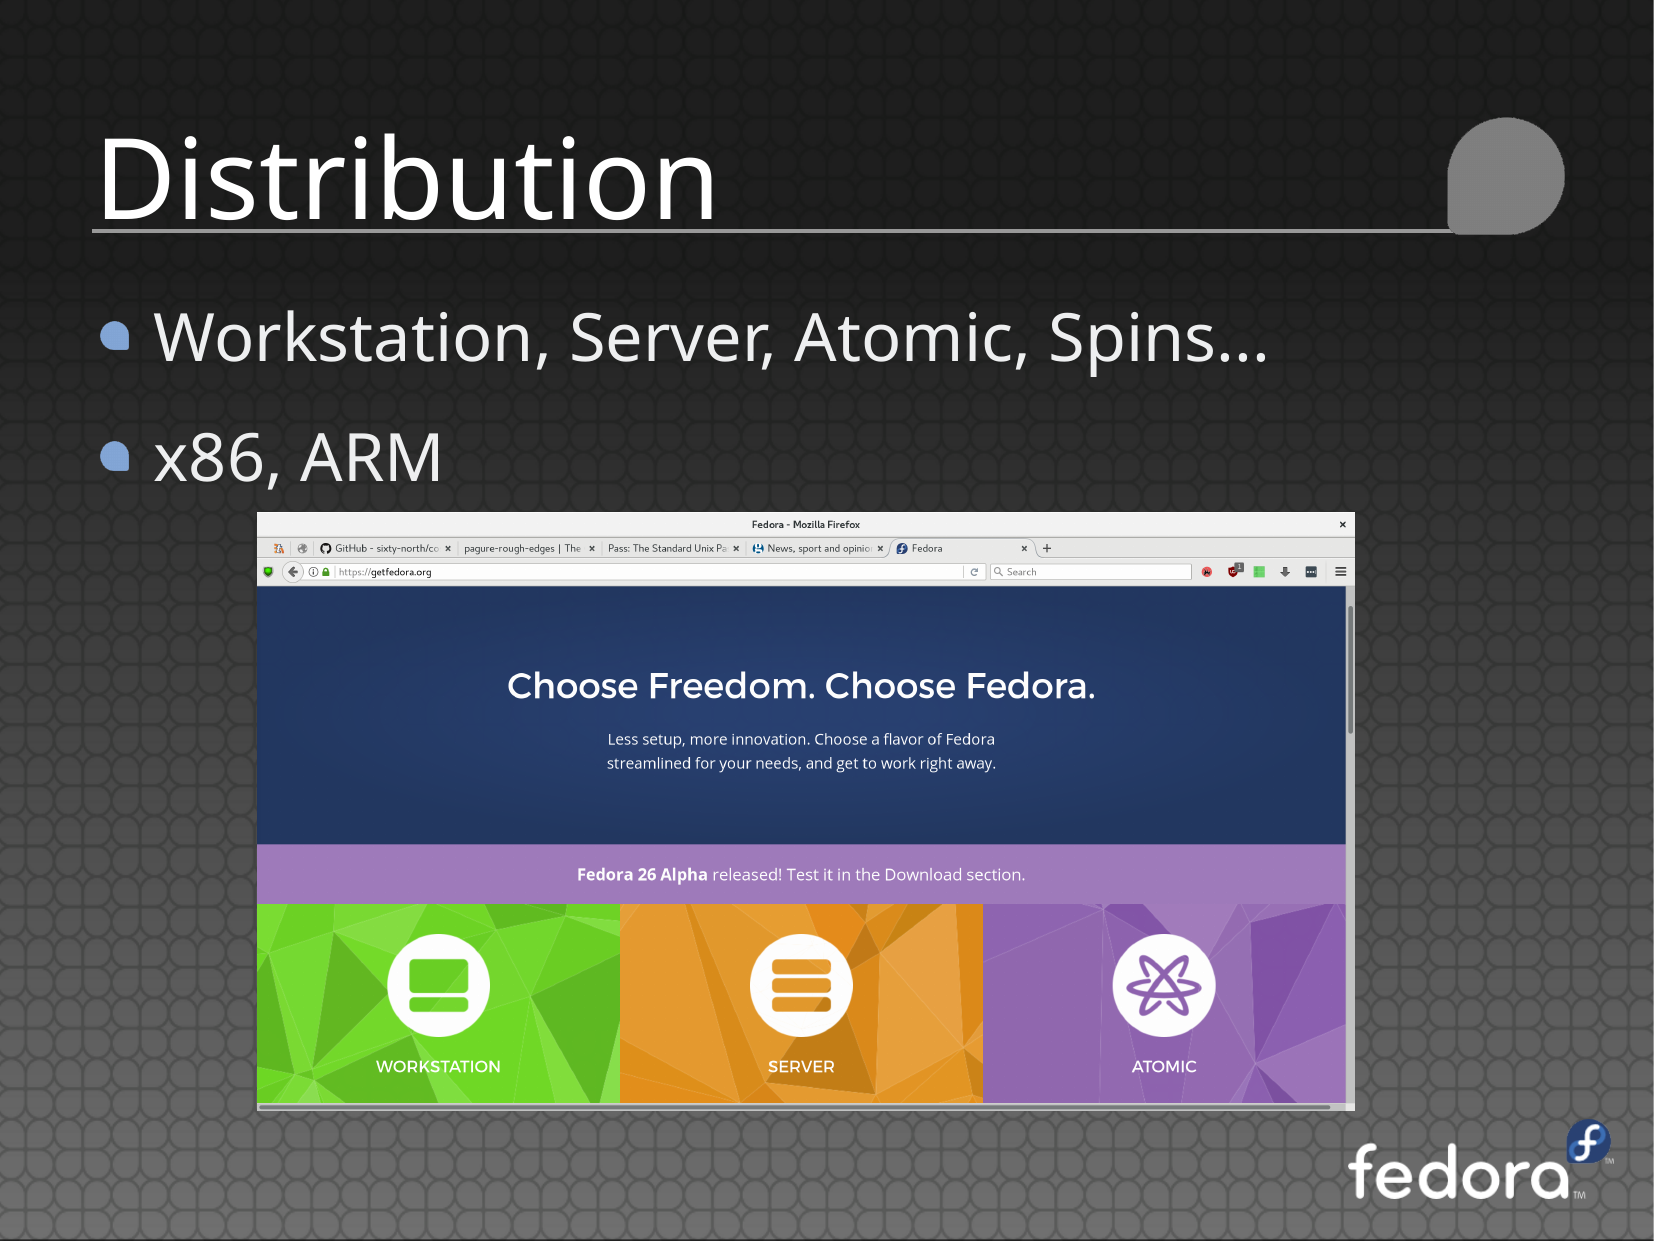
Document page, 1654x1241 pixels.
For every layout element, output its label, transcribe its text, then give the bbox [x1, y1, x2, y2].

title Distribution [94, 100, 1426, 251]
list Workstation, Server, Atomic, Spins... x86, ARM [82, 290, 1571, 1094]
picture [0, 0, 1654, 1241]
